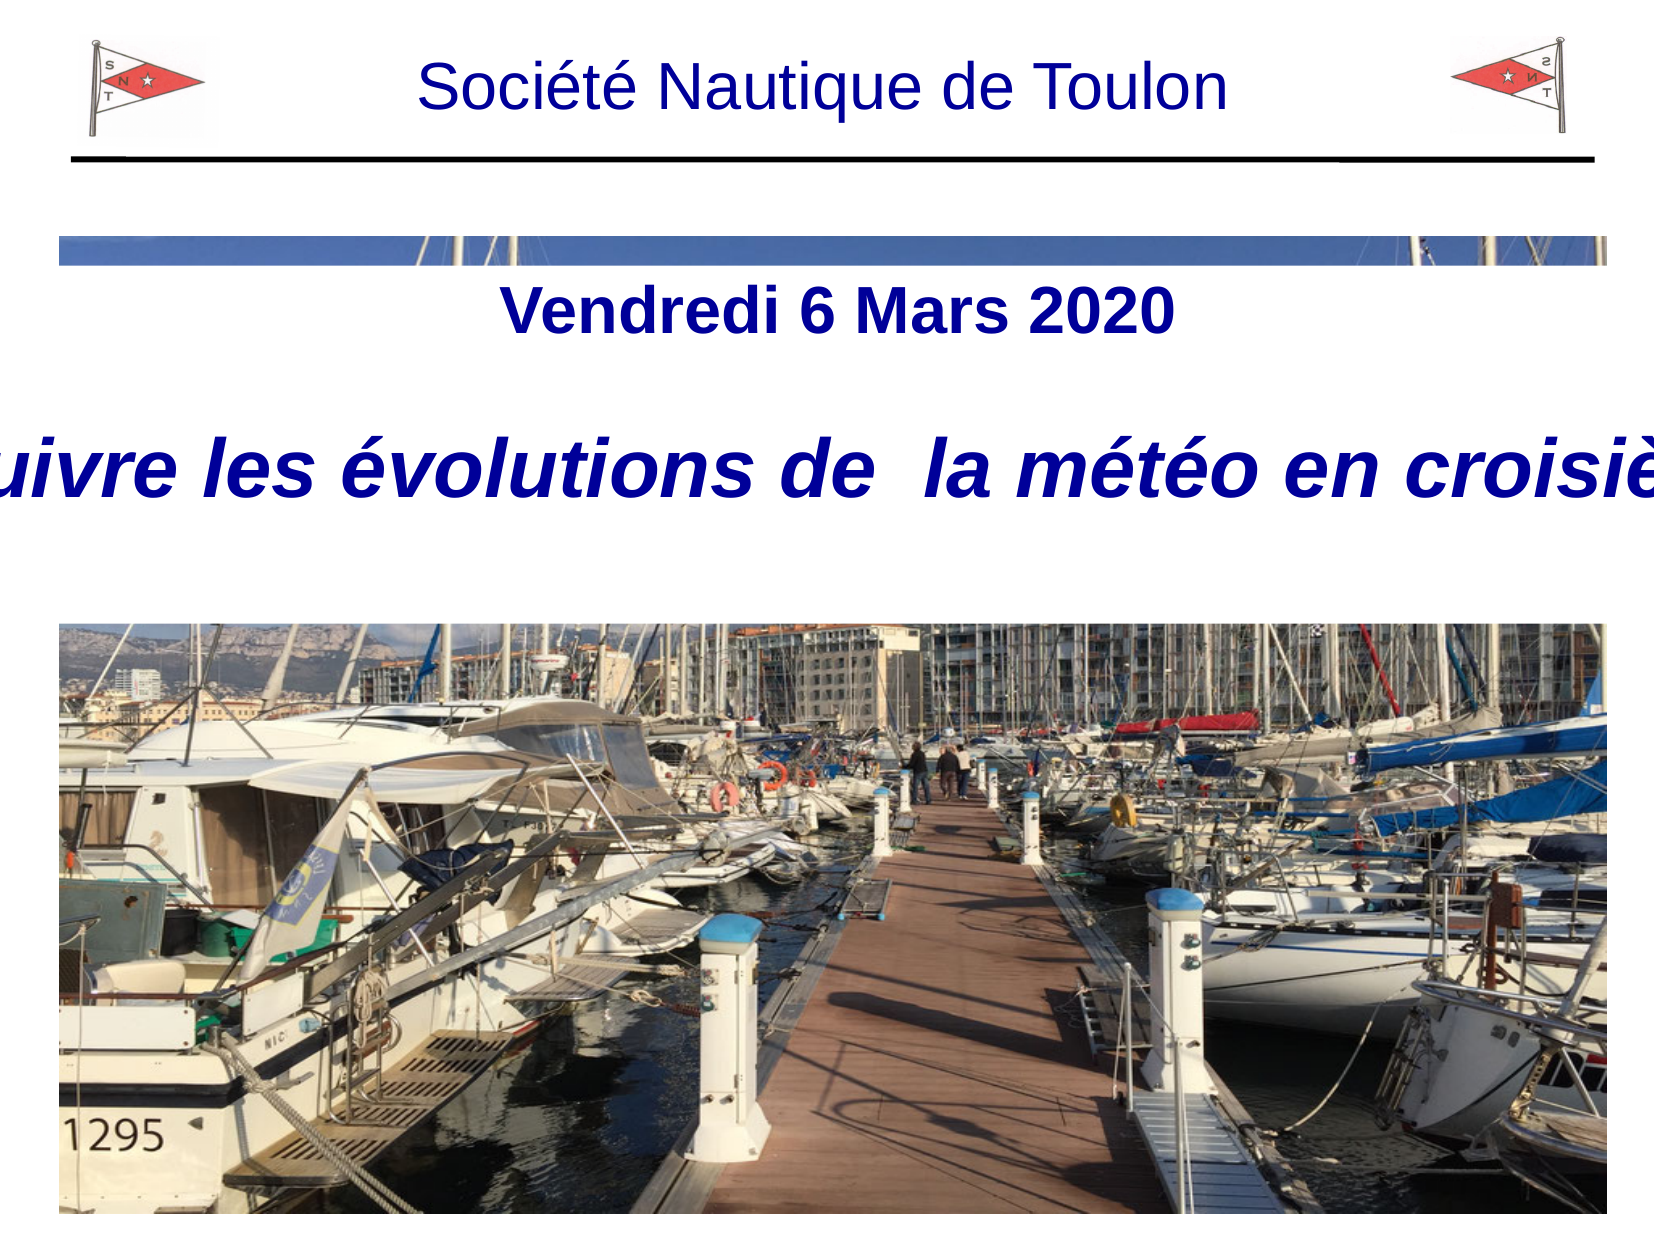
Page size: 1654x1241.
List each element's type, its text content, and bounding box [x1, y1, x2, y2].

text_box Vendredi 6 Mars 2020 Suivre les évolutions de la météo en croisière [183, 265, 1495, 624]
picture [1436, 31, 1577, 142]
text_box Société Nautique de Toulon [401, 41, 1245, 131]
picture [59, 236, 1607, 265]
picture [59, 624, 1607, 1214]
